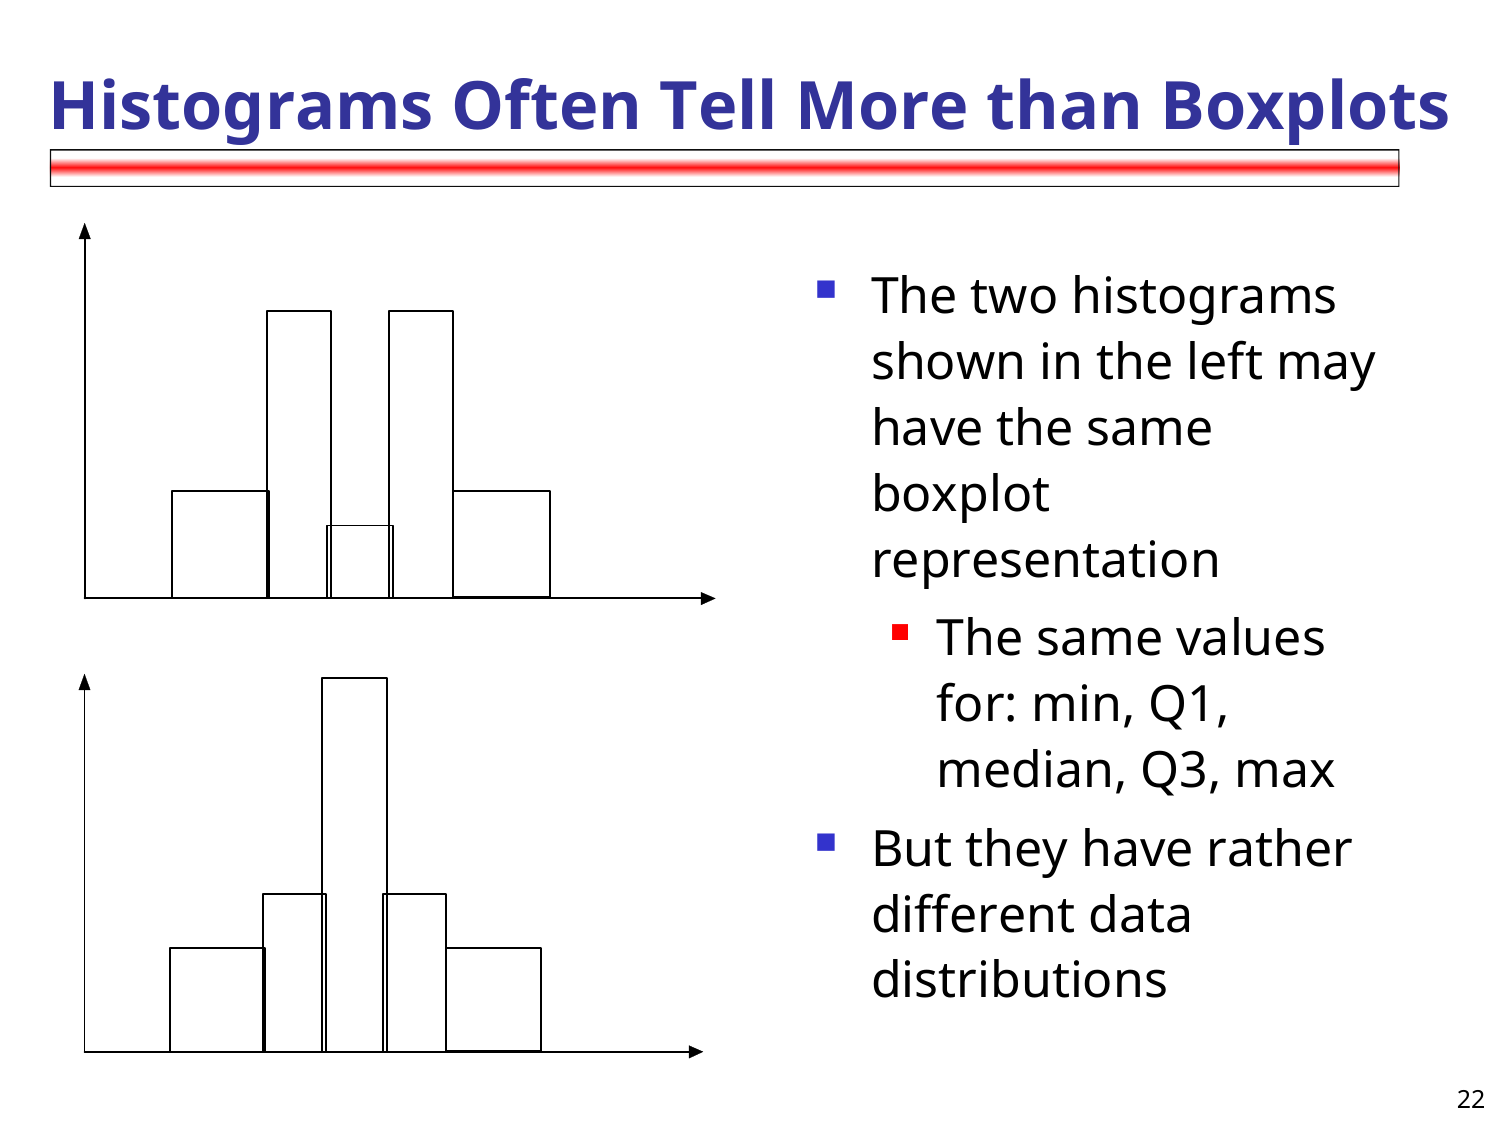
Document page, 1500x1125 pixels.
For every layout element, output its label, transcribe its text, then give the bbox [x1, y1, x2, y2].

text_box [75, 212, 726, 610]
text_box The two histograms shown in the left may have the same boxplot representation The same values for: min, Q1, median, Q3, max But they have rather different data distributions [800, 249, 1401, 1026]
title Histograms Often Tell More than Boxplots [24, 0, 1476, 150]
text_box [75, 663, 713, 1063]
text_box <number> [1187, 1062, 1500, 1125]
